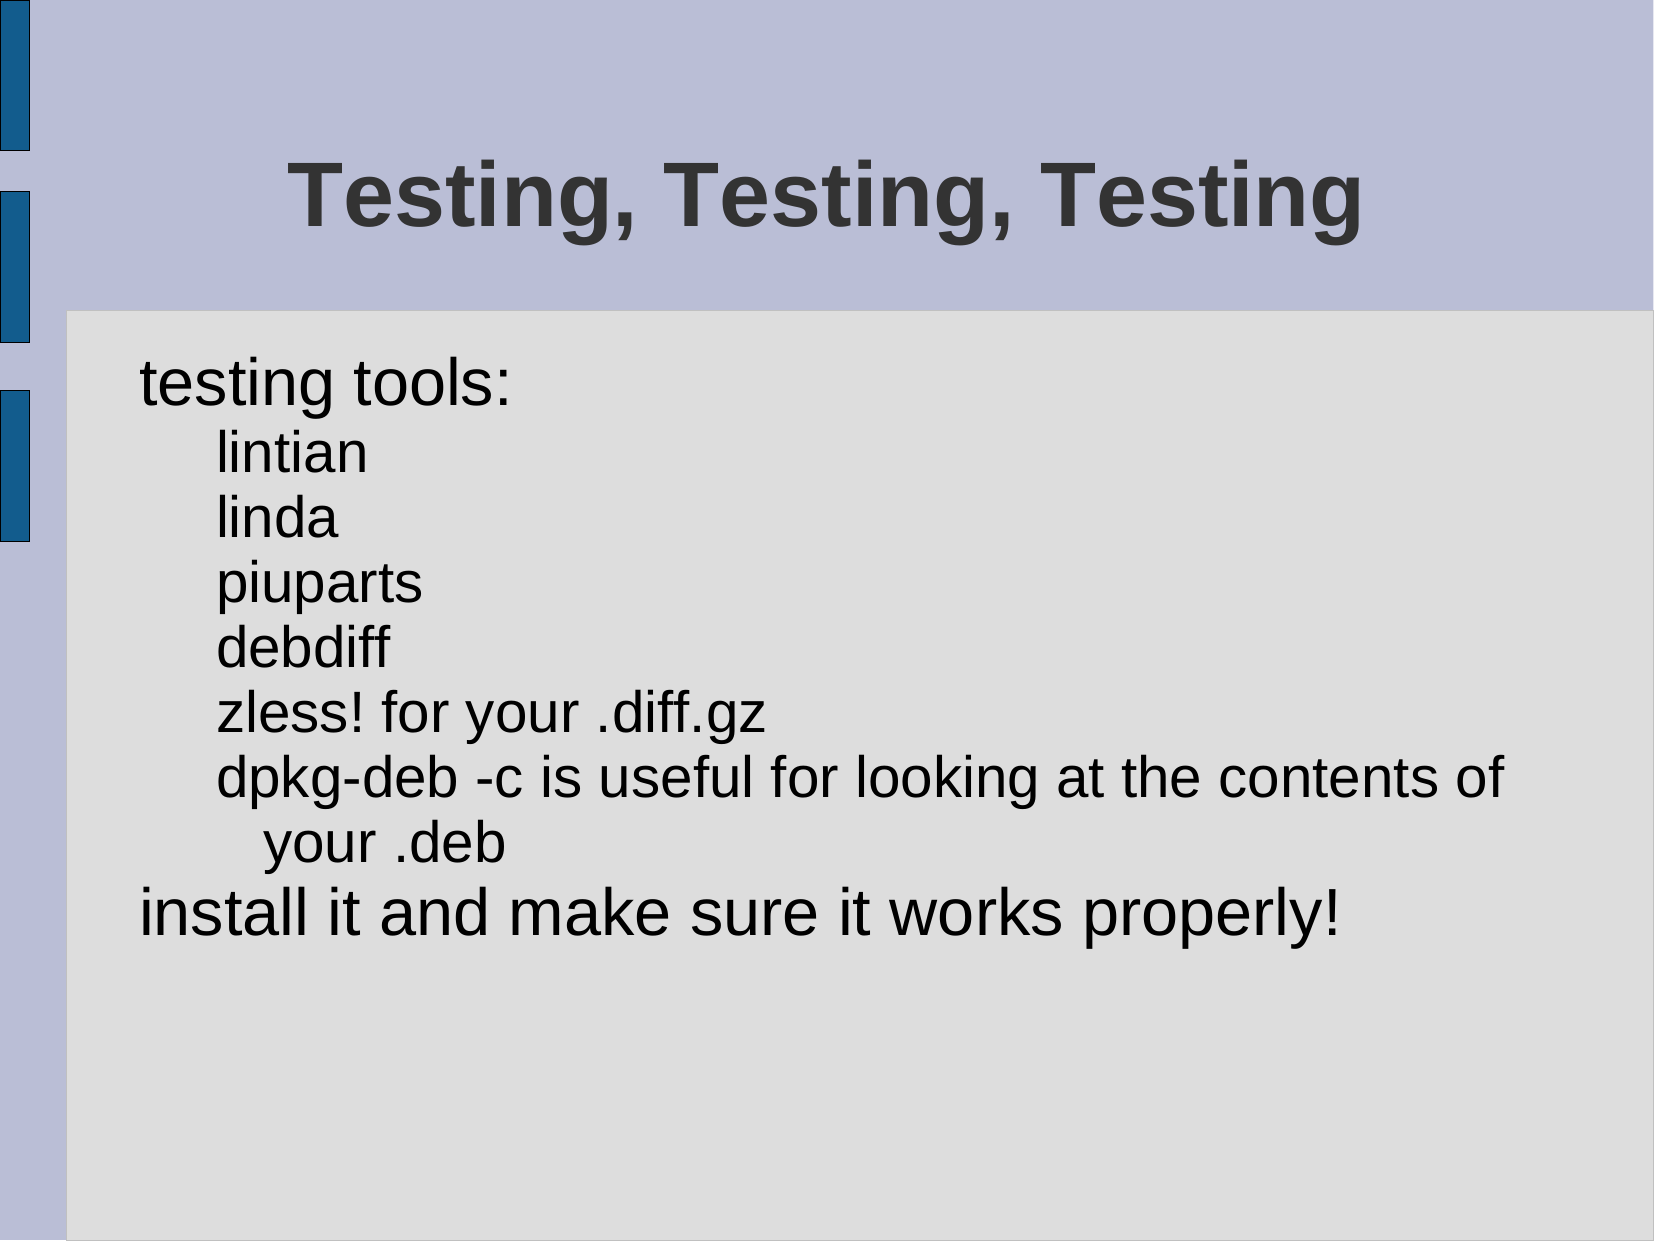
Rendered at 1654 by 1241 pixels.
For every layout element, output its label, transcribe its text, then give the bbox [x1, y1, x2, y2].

title Testing, Testing, Testing [121, 91, 1534, 299]
list testing tools: lintian linda piuparts debdiff zless! for your .diff.gz dpkg-deb -c is useful for looking at the contents of your .deb install it and make sure it works properly! [121, 344, 1534, 1127]
